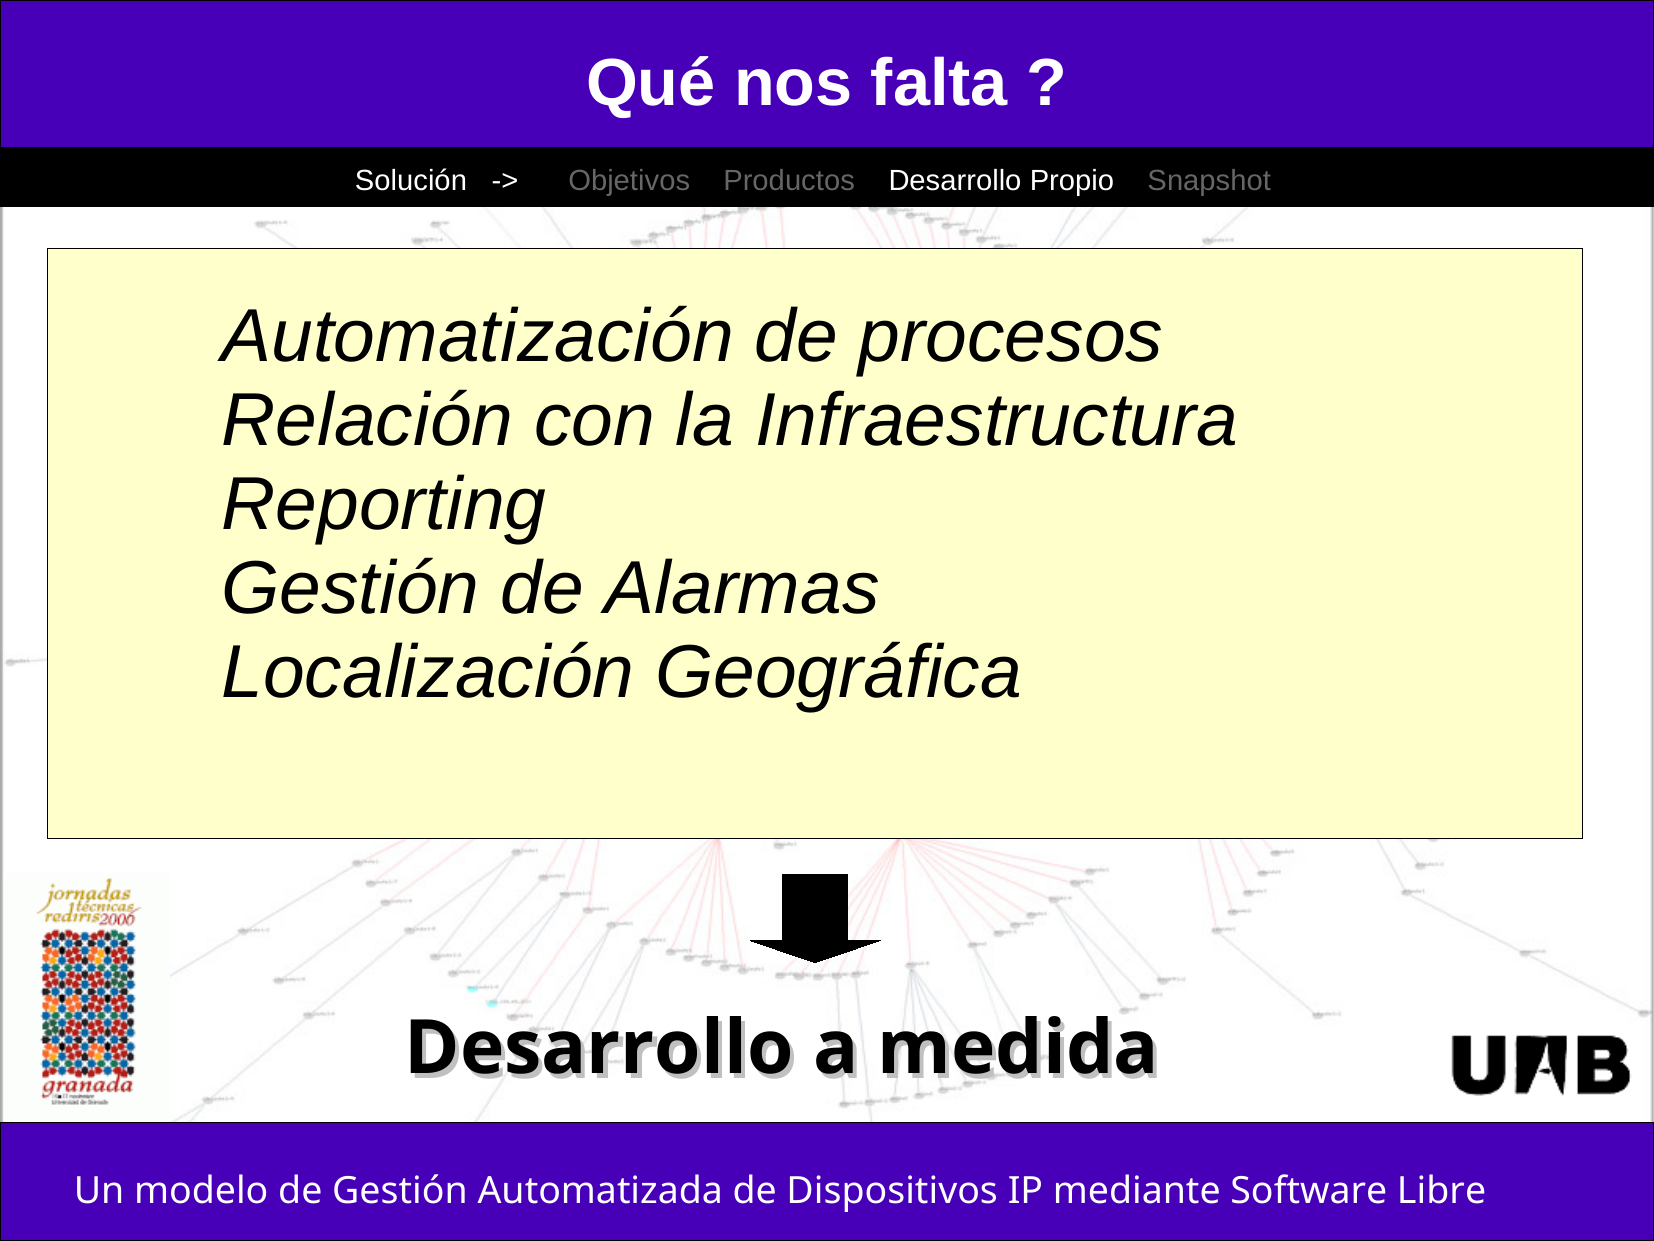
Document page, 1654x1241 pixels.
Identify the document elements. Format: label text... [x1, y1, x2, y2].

text_box Desarrollo a medida [401, 986, 1267, 1093]
text_box [47, 284, 1583, 839]
list [53, 839, 1601, 1028]
title Qué nos falta ? [0, 11, 1654, 76]
title Solución -> Objetivos Productos Desarrollo Propio Snapshot [0, 76, 1654, 284]
text_box [750, 874, 881, 963]
text_box Automatización de procesos Relación con la Infraestructura Reporting Gestión de Alarmas Localización Geográfica [206, 285, 1654, 910]
picture [0, 284, 1654, 1122]
